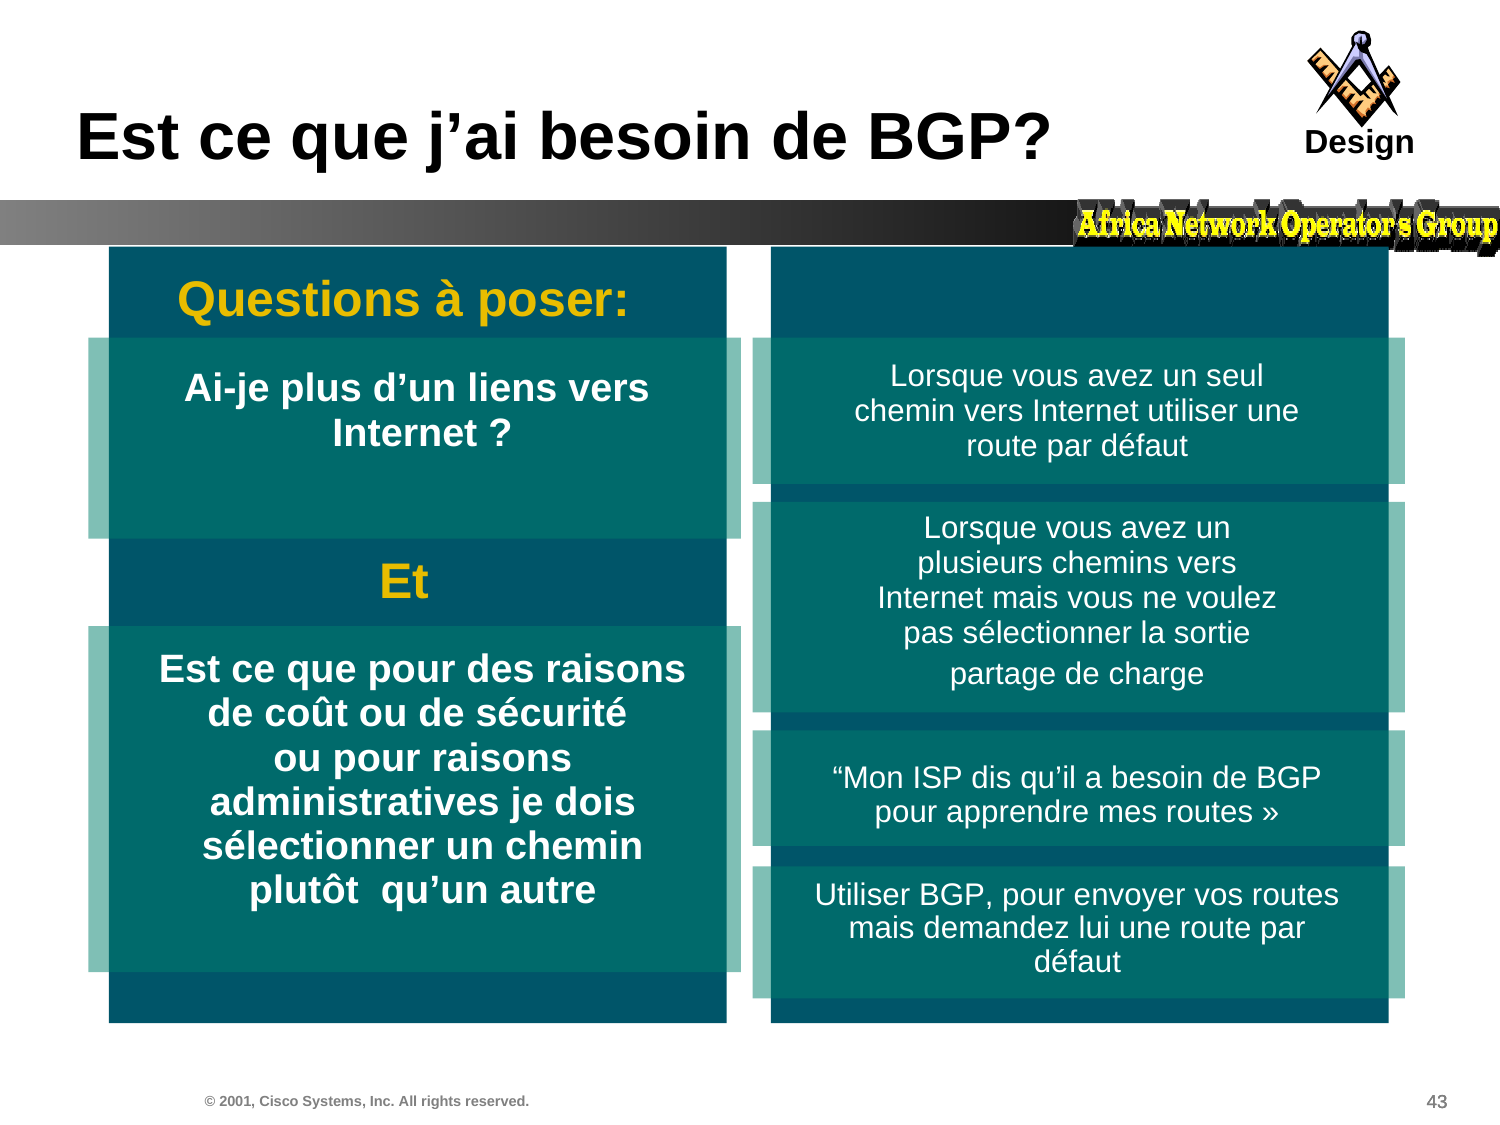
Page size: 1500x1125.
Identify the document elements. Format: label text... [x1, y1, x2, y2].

text_box Design [1292, 118, 1428, 168]
picture [1307, 29, 1402, 118]
text_box [88, 246, 741, 1024]
text_box Questions à poser: [103, 265, 705, 334]
text_box Lorsque vous avez un seul chemin vers Internet utiliser une route par défaut [835, 306, 1320, 516]
title Est ce que j’ai besoin de BGP? [62, 90, 1314, 180]
text_box Est ce que pour des raisons de coût ou de sécurité ou pour raisons administratives je dois sélectionner un chemin plutôt qu’un autre [103, 641, 705, 919]
text_box Ai-je plus d’un liens vers Internet ? [103, 360, 705, 528]
text_box Et [103, 547, 705, 616]
text_box Lorsque vous avez un plusieurs chemins vers Internet mais vous ne voulez pas sélectionner la sortie partage de charge [850, 516, 1305, 724]
text_box [752, 246, 1405, 1024]
picture [1070, 180, 1500, 275]
text_box “Mon ISP dis qu’il a besoin de BGP pour apprendre mes routes » Utiliser BGP, pour envoyer vos routes mais demandez lui une route par défaut [801, 755, 1354, 984]
